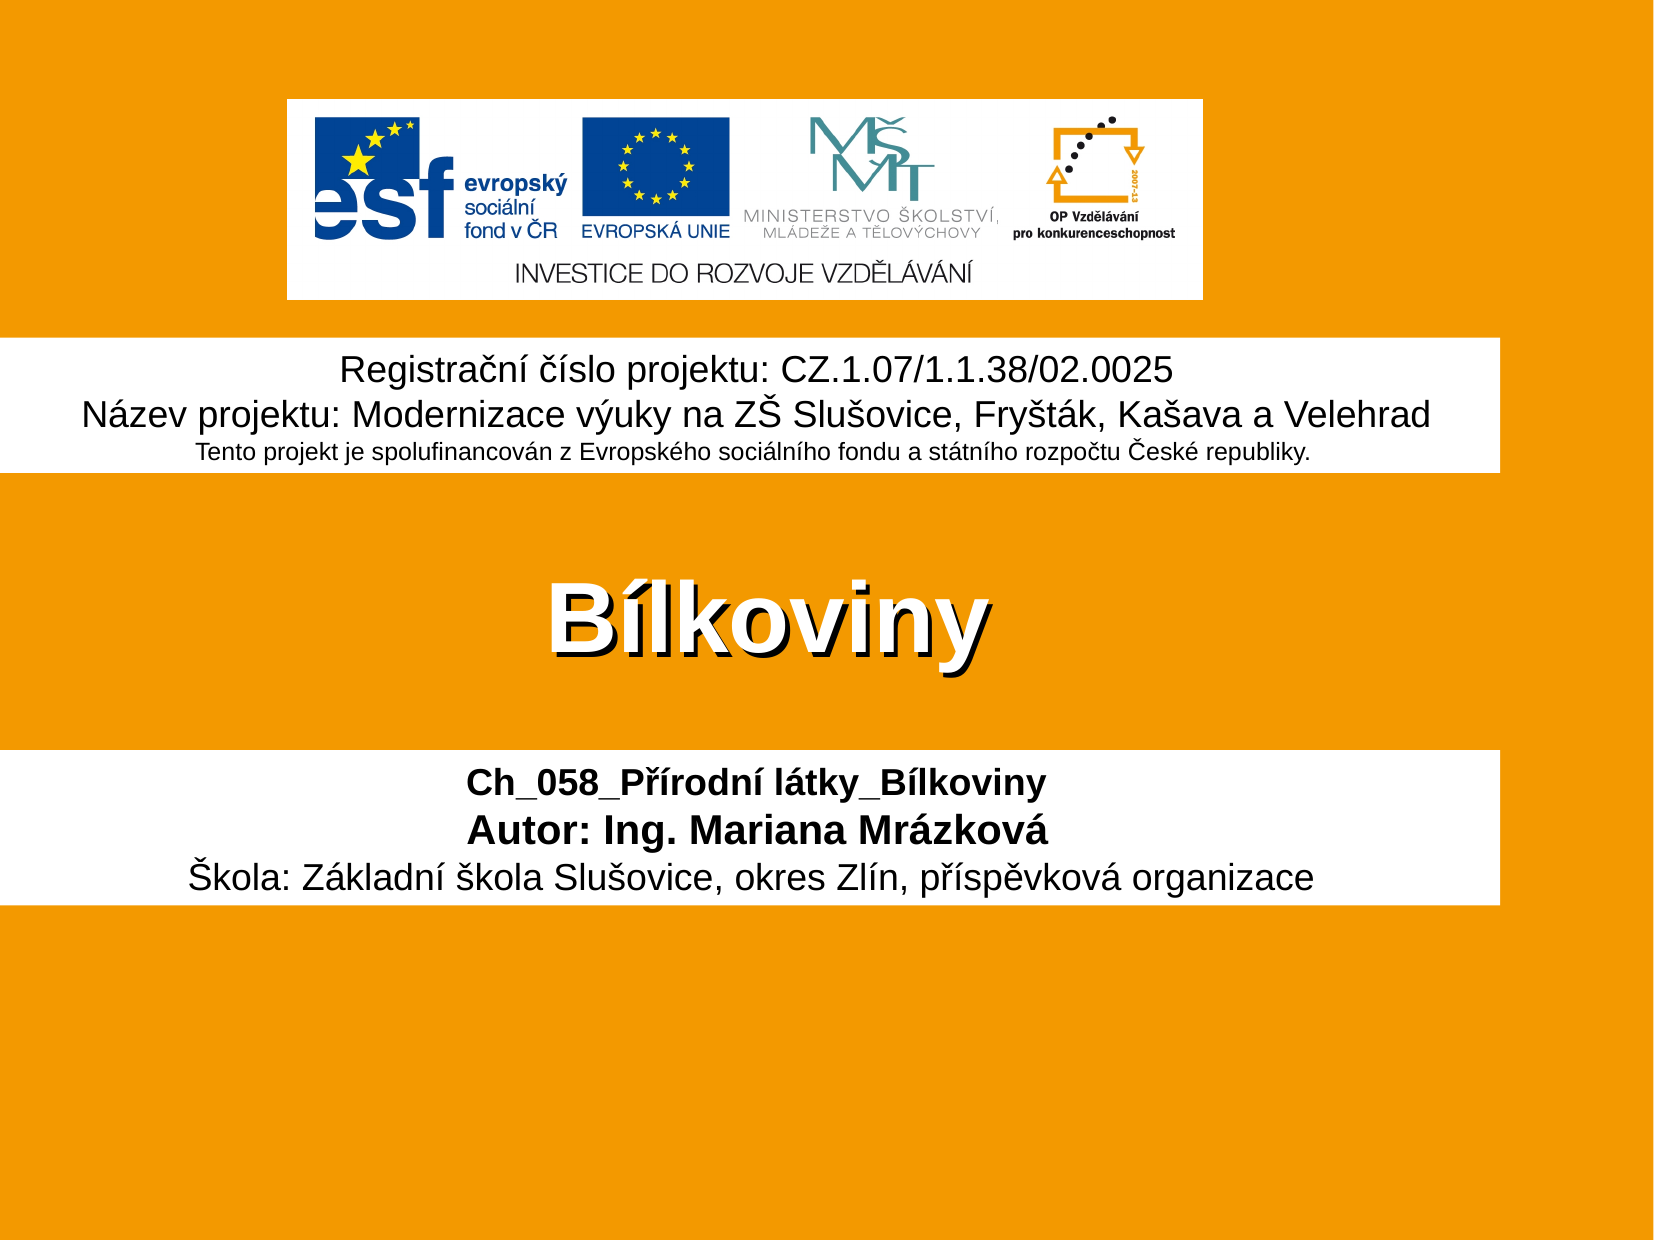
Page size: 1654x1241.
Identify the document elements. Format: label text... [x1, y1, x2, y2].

text_box Registrační číslo projektu: CZ.1.07/1.1.38/02.0025 Název projektu: Modernizace výuky na ZŠ Slušovice, Fryšták, Kašava a Velehrad Tento projekt je spolufinancován z Evropského sociálního fondu a státního rozpočtu České republiky. [0, 337, 1501, 473]
picture [287, 99, 1203, 300]
title Bílkoviny [112, 537, 1388, 688]
text_box Ch_058_Přírodní látky_Bílkoviny Autor: Ing. Mariana Mrázková Škola: Základní škola Slušovice, okres Zlín, příspěvková organizace [0, 750, 1501, 906]
